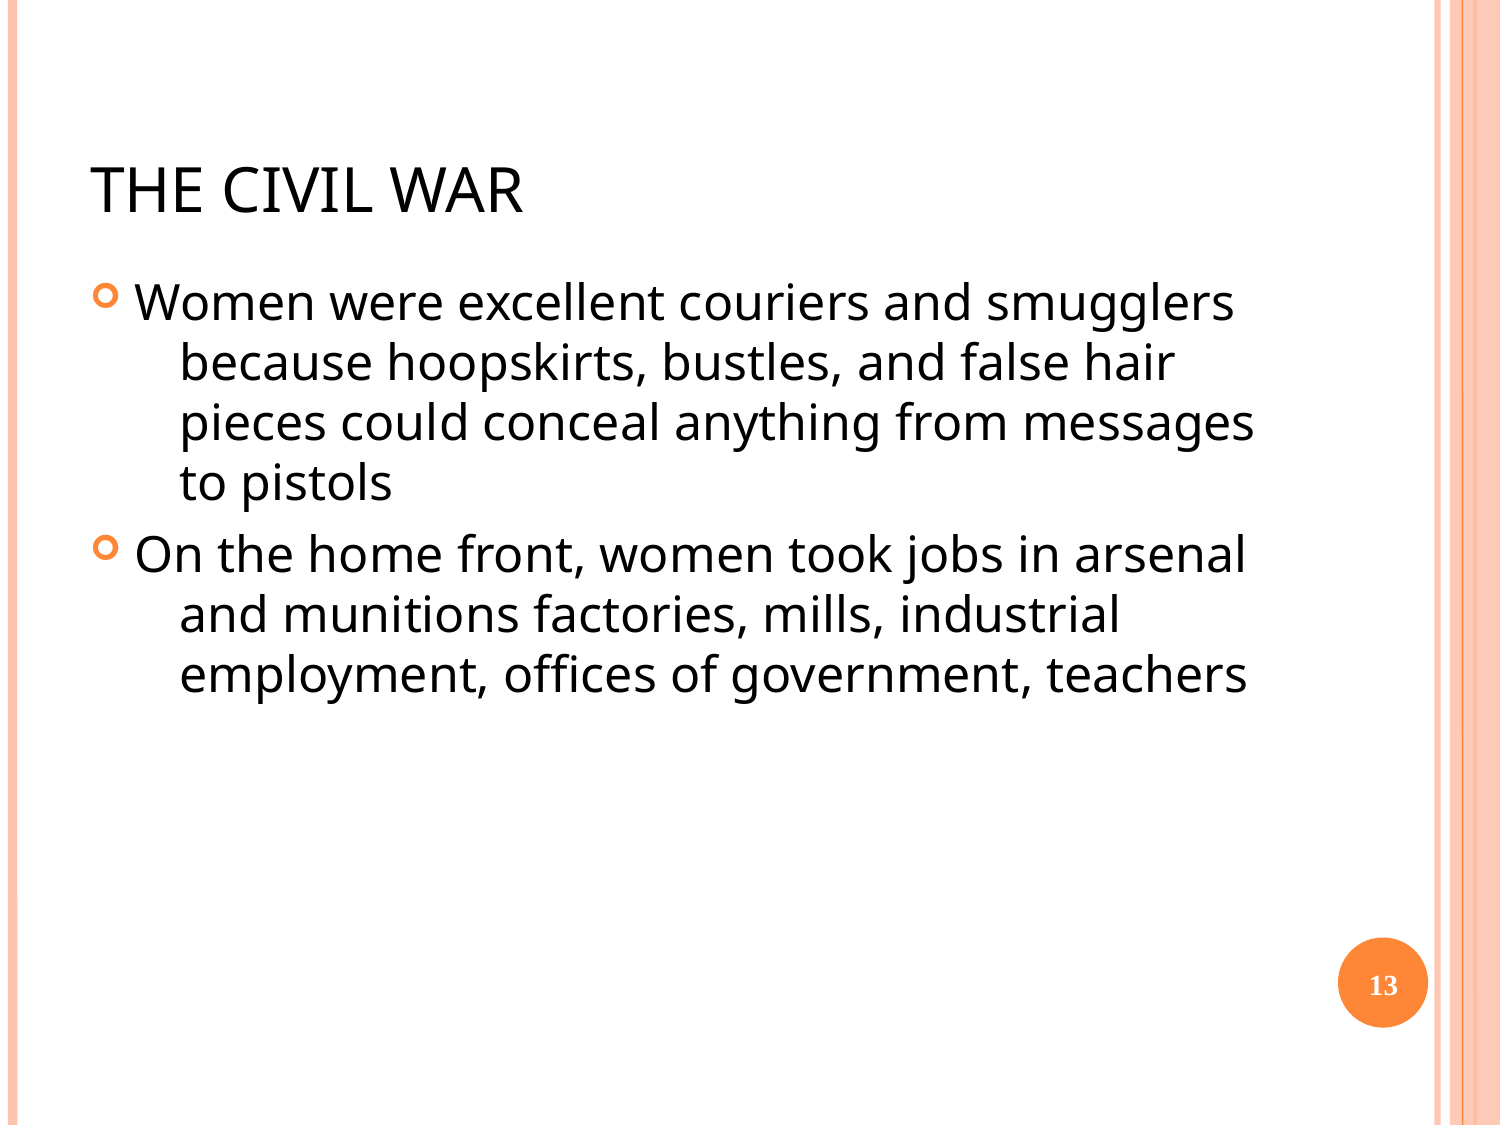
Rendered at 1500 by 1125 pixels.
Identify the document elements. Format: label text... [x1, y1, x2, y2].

text_box [1333, 940, 1434, 1027]
title The Civil War [75, 45, 1300, 233]
list Women were excellent couriers and smugglers because hoopskirts, bustles, and false hair pieces could conceal anything from messages to pistols On the home front, women took jobs in arsenal and munitions factories, mills, industrial employment, offices of government, teachers [75, 262, 1300, 1062]
